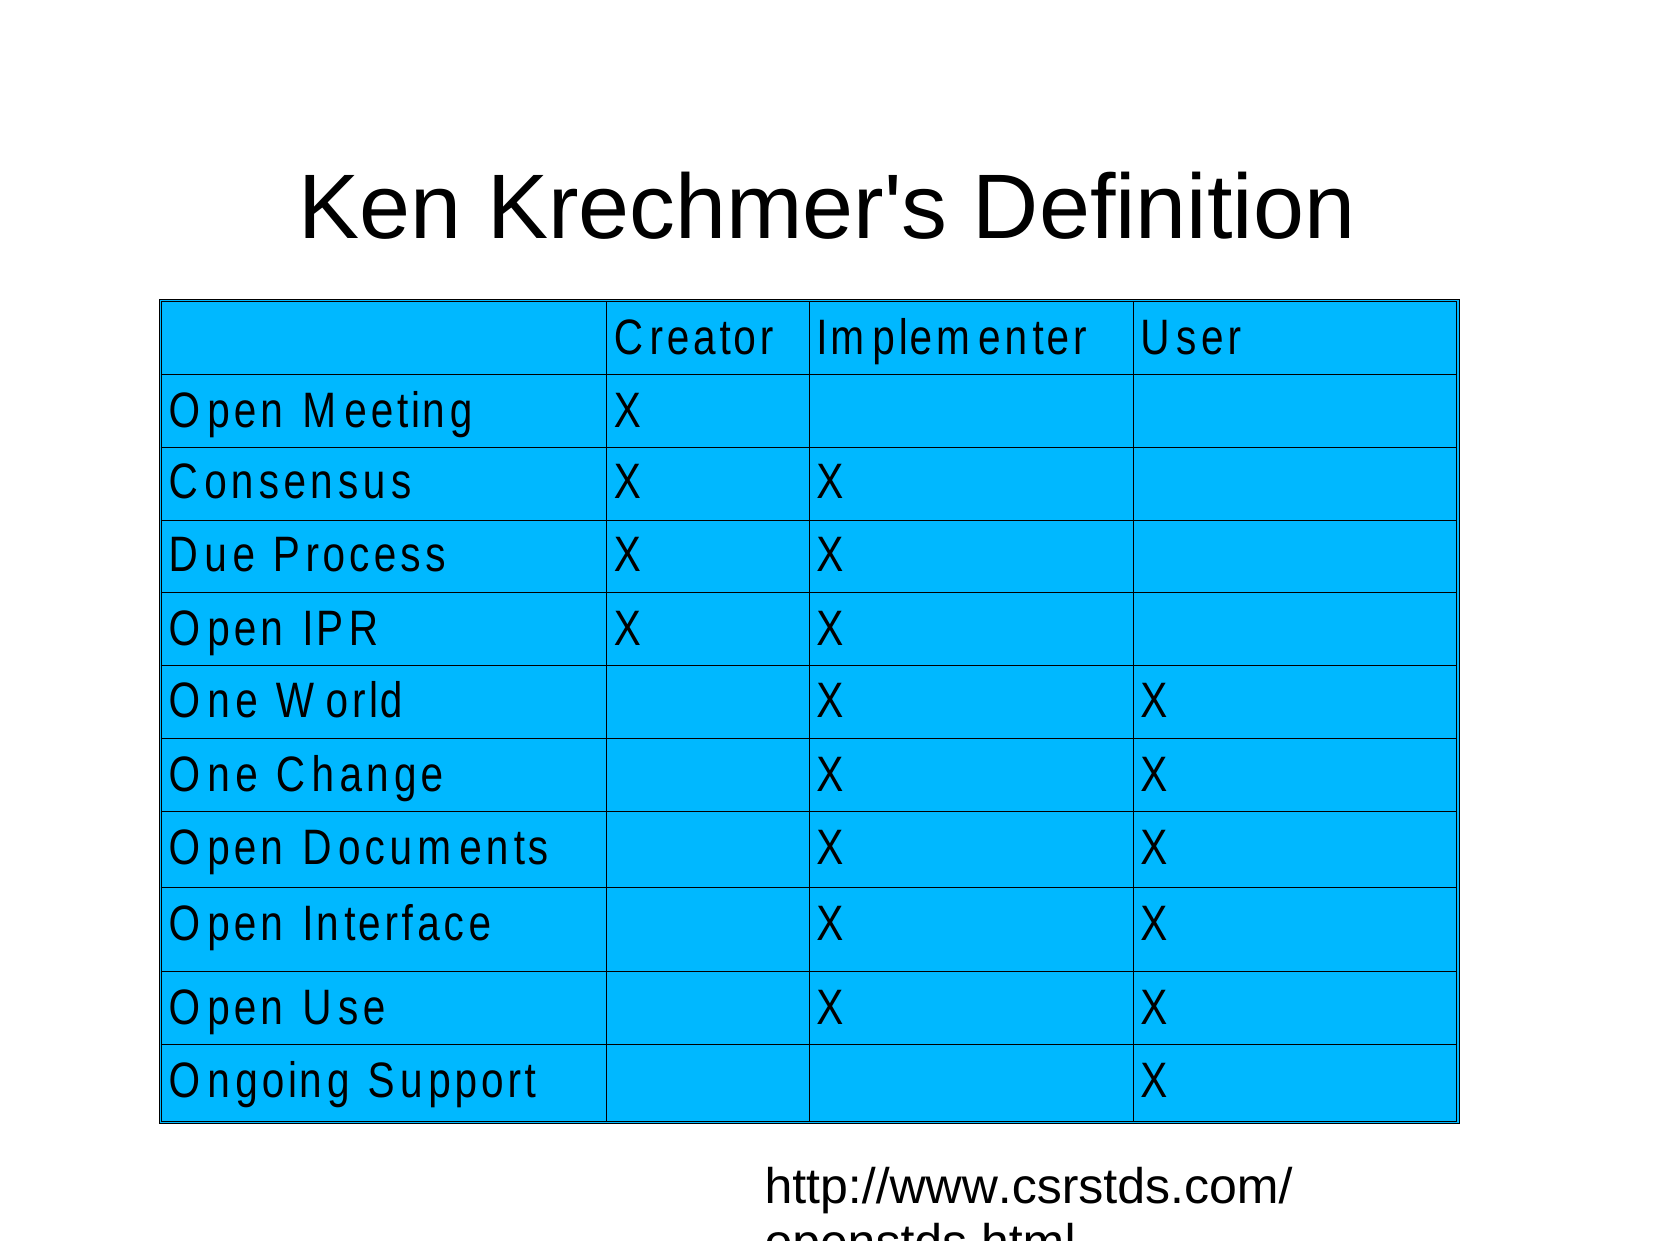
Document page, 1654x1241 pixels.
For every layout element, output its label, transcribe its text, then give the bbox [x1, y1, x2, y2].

chart [159, 299, 1460, 1124]
title Ken Krechmer's Definition [121, 102, 1534, 311]
text_box http://www.csrstds.com/openstds.html [764, 1158, 1600, 1215]
